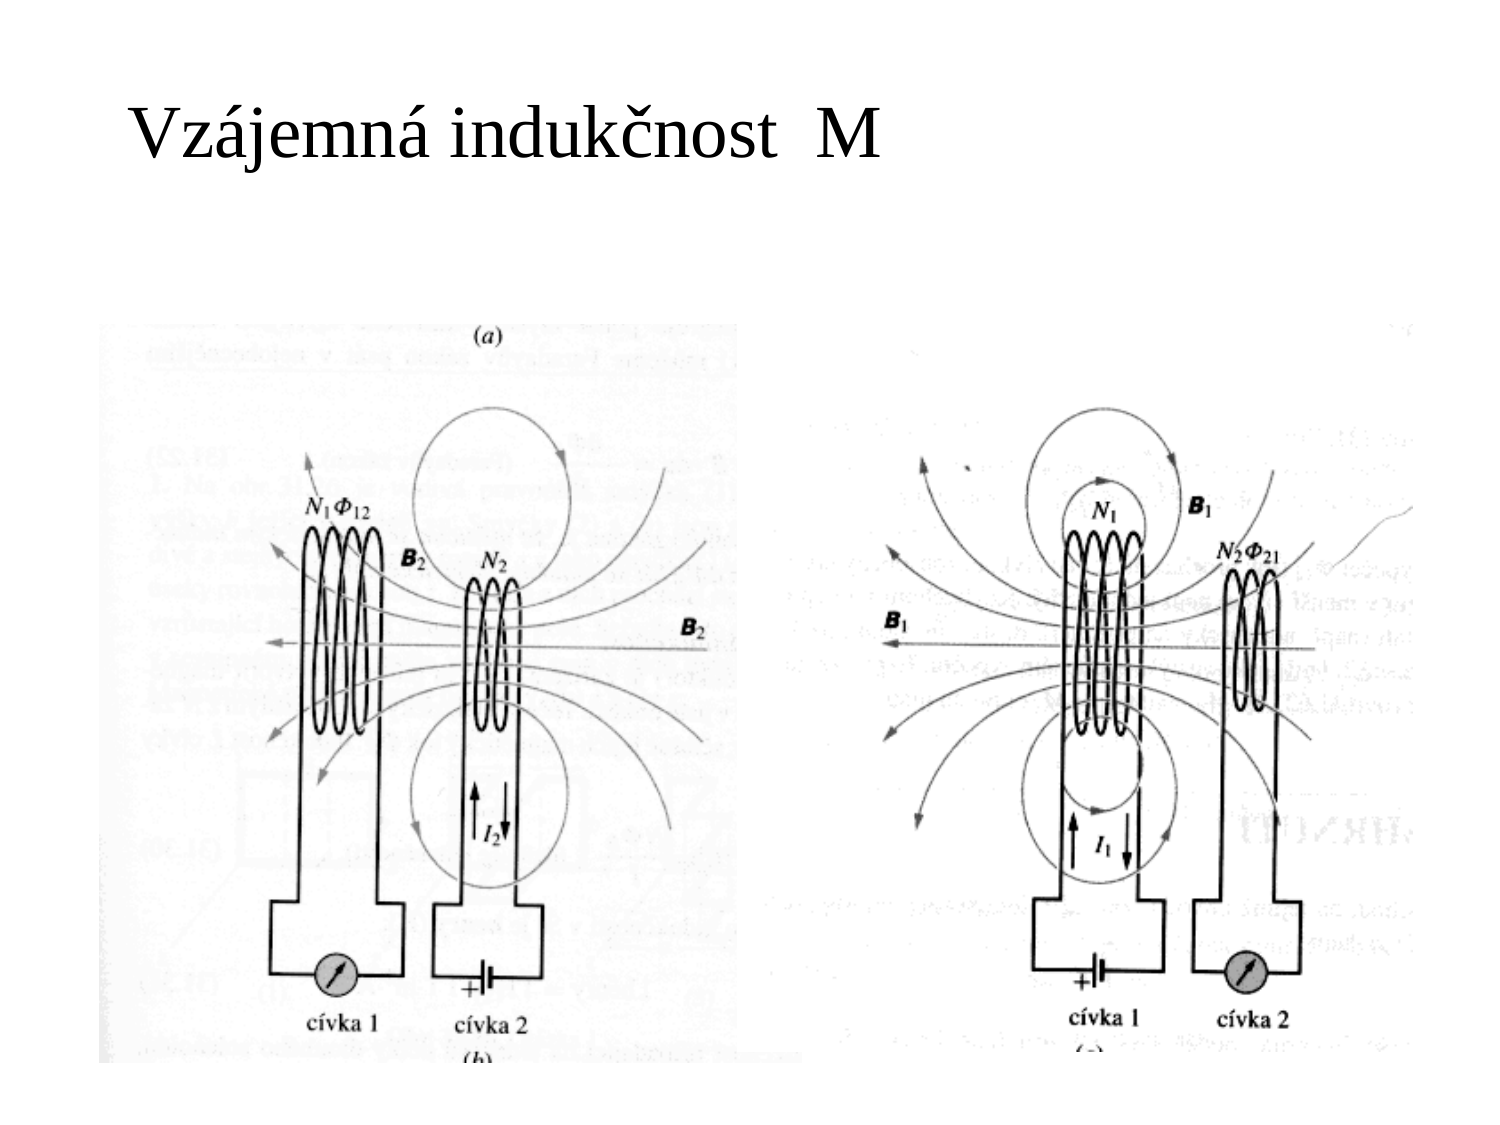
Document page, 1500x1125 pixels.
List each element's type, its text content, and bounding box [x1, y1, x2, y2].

picture [99, 324, 1413, 1063]
text_box Vzájemná indukčnost M [112, 74, 1388, 181]
